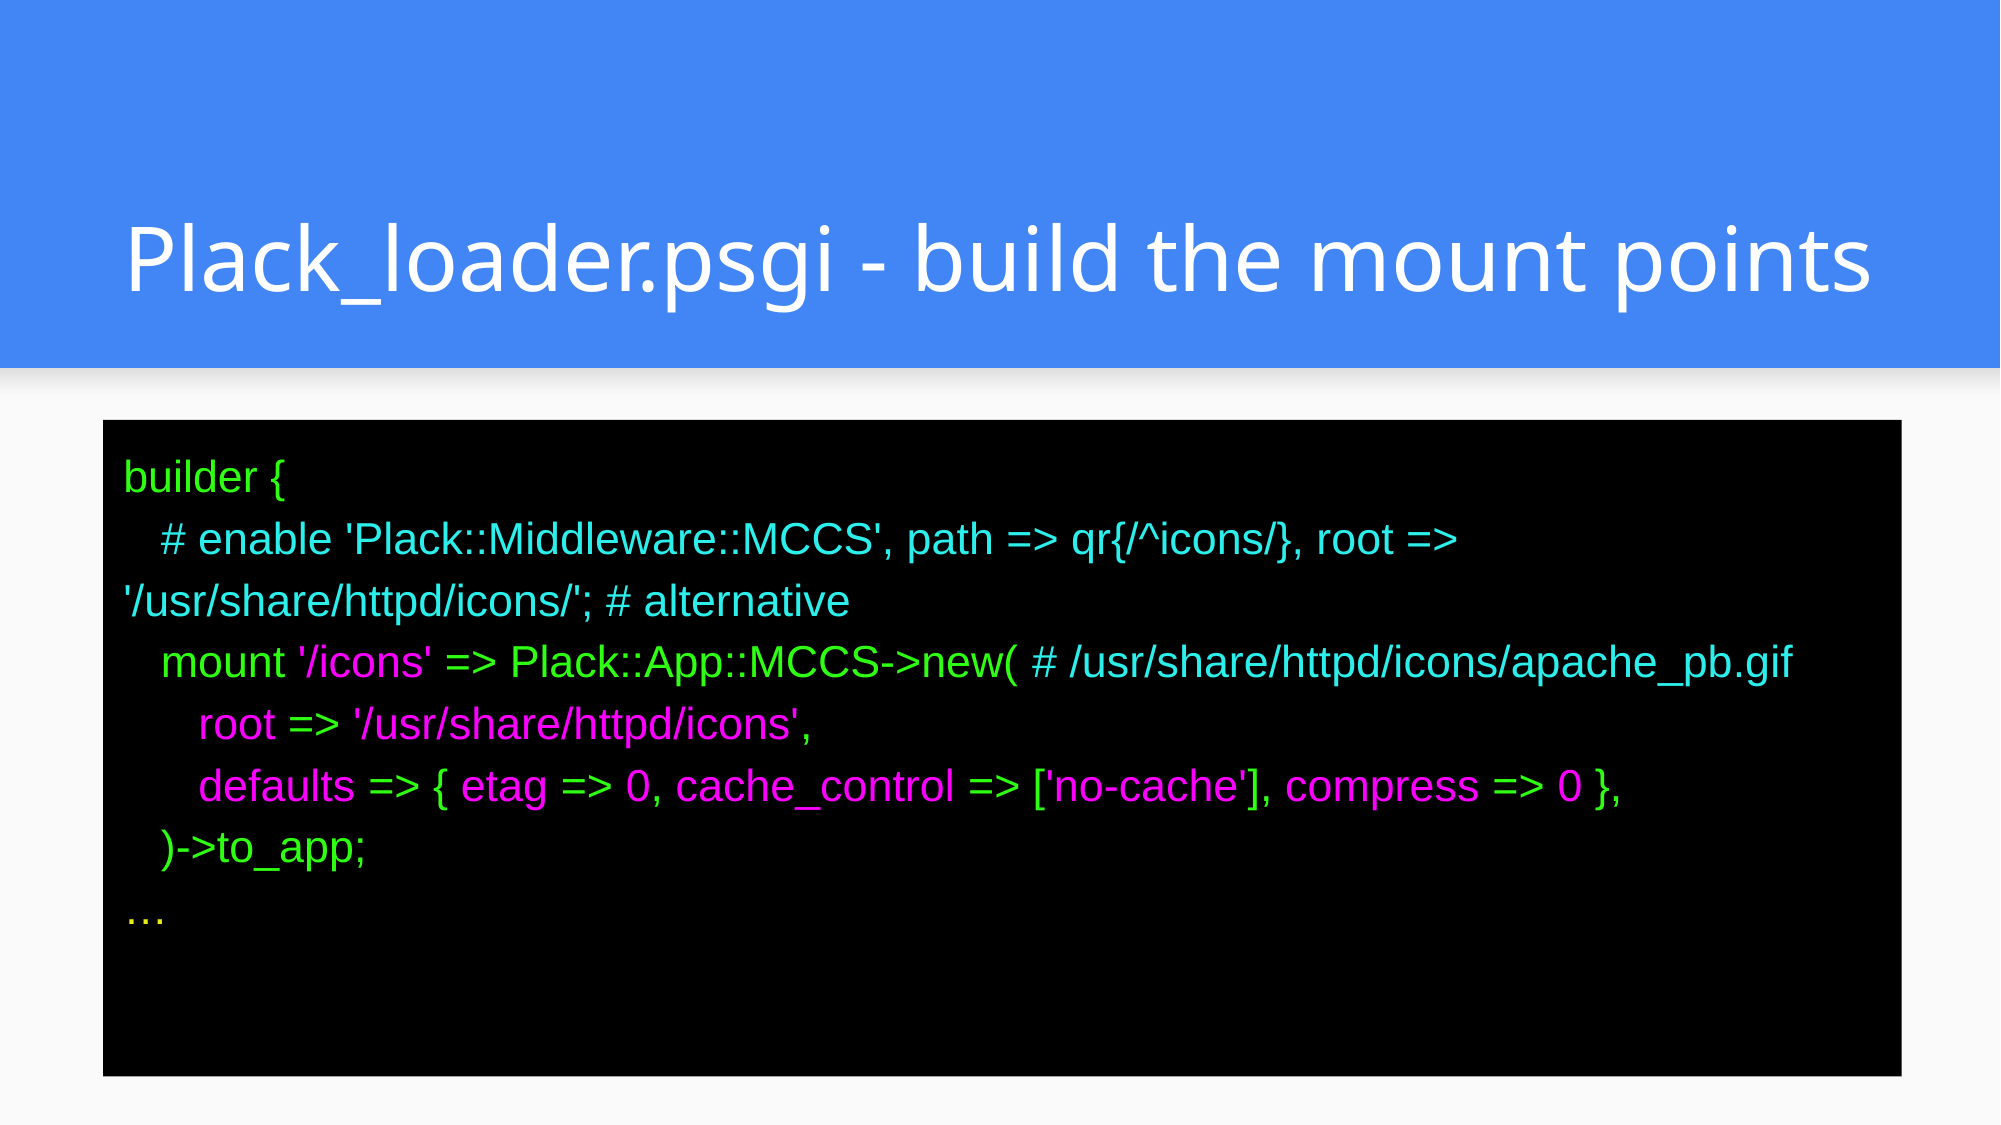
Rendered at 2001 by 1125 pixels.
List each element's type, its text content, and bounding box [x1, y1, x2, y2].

list builder { # enable 'Plack::Middleware::MCCS', path => qr{/^icons/}, root => '/usr/share/httpd/icons/'; # alternative mount '/icons' => Plack::App::MCCS->new( # /usr/share/httpd/icons/apache_pb.gif root => '/usr/share/httpd/icons', defaults => { etag => 0, cache_control => ['no-cache'], compress => 0 }, )->to_app; … [103, 419, 1902, 1077]
title Plack_loader.psgi - build the mount points [103, 161, 1902, 330]
